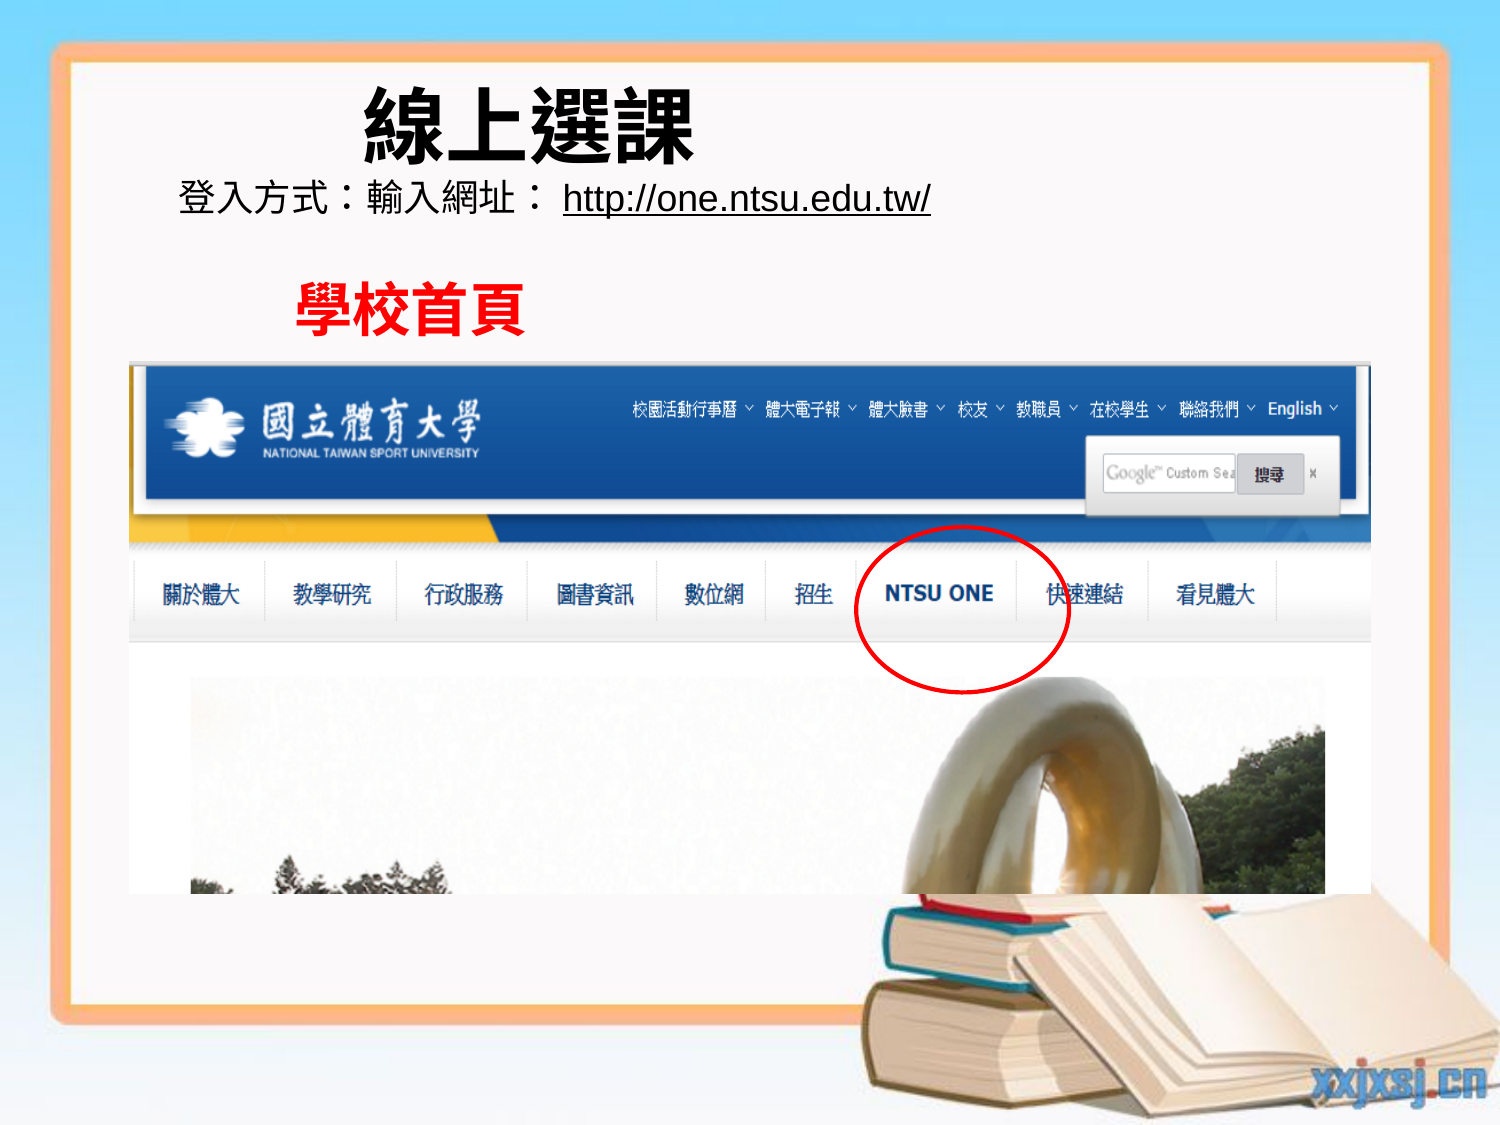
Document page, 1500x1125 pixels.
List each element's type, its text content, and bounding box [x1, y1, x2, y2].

text_box 線上選課 登入方式：輸入網址：http://one.ntsu.edu.tw/ [112, 66, 1199, 226]
picture [0, 0, 1500, 1125]
text_box 學校首頁 [129, 266, 543, 351]
